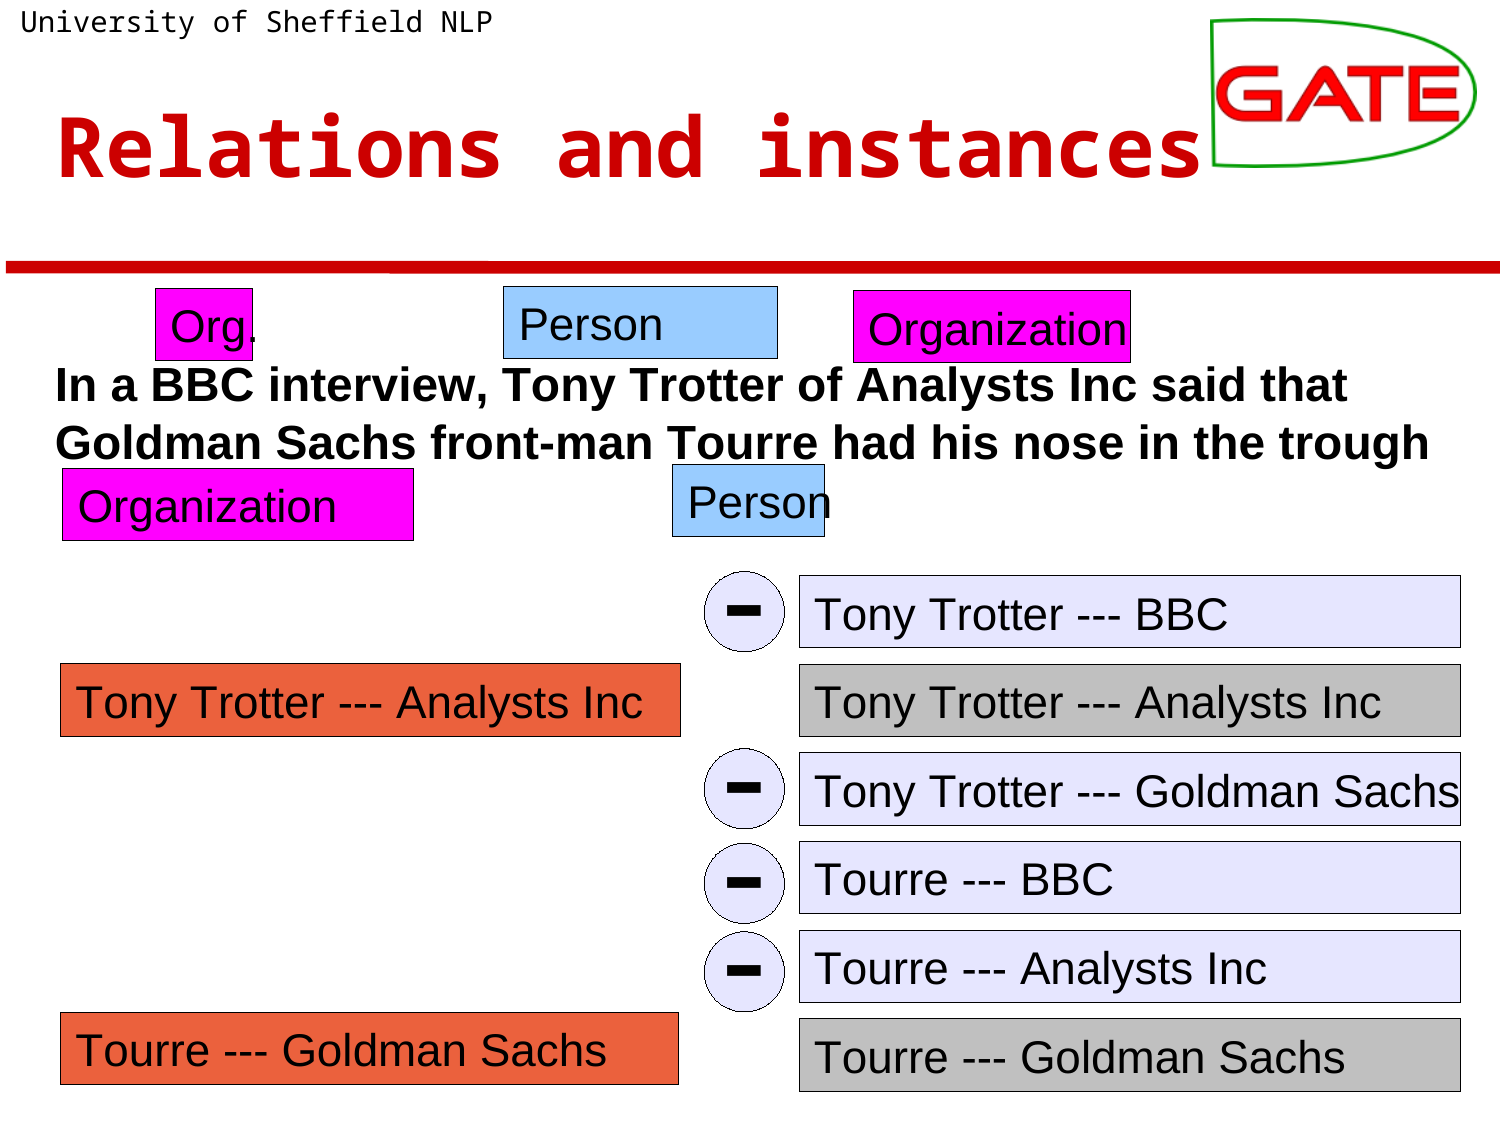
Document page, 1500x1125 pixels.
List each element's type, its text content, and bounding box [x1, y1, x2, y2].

picture [1210, 18, 1477, 168]
text_box Tony Trotter --- Analysts Inc [799, 664, 1461, 737]
text_box - [706, 502, 782, 679]
text_box Tony Trotter --- Analysts Inc [60, 663, 681, 737]
text_box Tony Trotter --- Goldman Sachs [799, 752, 1461, 826]
text_box Tourre --- BBC [799, 841, 1461, 914]
text_box - [706, 774, 782, 862]
text_box Tourre --- Goldman Sachs [799, 1018, 1461, 1092]
text_box Org. [155, 288, 253, 346]
title Relations and instances [41, 37, 1391, 254]
text_box Org. [226, 320, 238, 339]
text_box Person [672, 477, 825, 537]
text_box Organization [62, 477, 414, 541]
text_box Tourre --- Goldman Sachs [60, 1012, 679, 1085]
text_box Person [695, 490, 711, 502]
text_box Person [503, 286, 778, 346]
text_box Tourre --- Analysts Inc [799, 930, 1461, 1003]
text_box Organization [853, 290, 1131, 346]
text_box Tony Trotter --- BBC [799, 575, 1461, 648]
text_box - [706, 679, 782, 774]
text_box In a BBC interview, Tony Trotter of Analysts Inc said that Goldman Sachs front-man Tourre had his nose in the trough [40, 346, 1477, 477]
text_box - [706, 862, 782, 1043]
